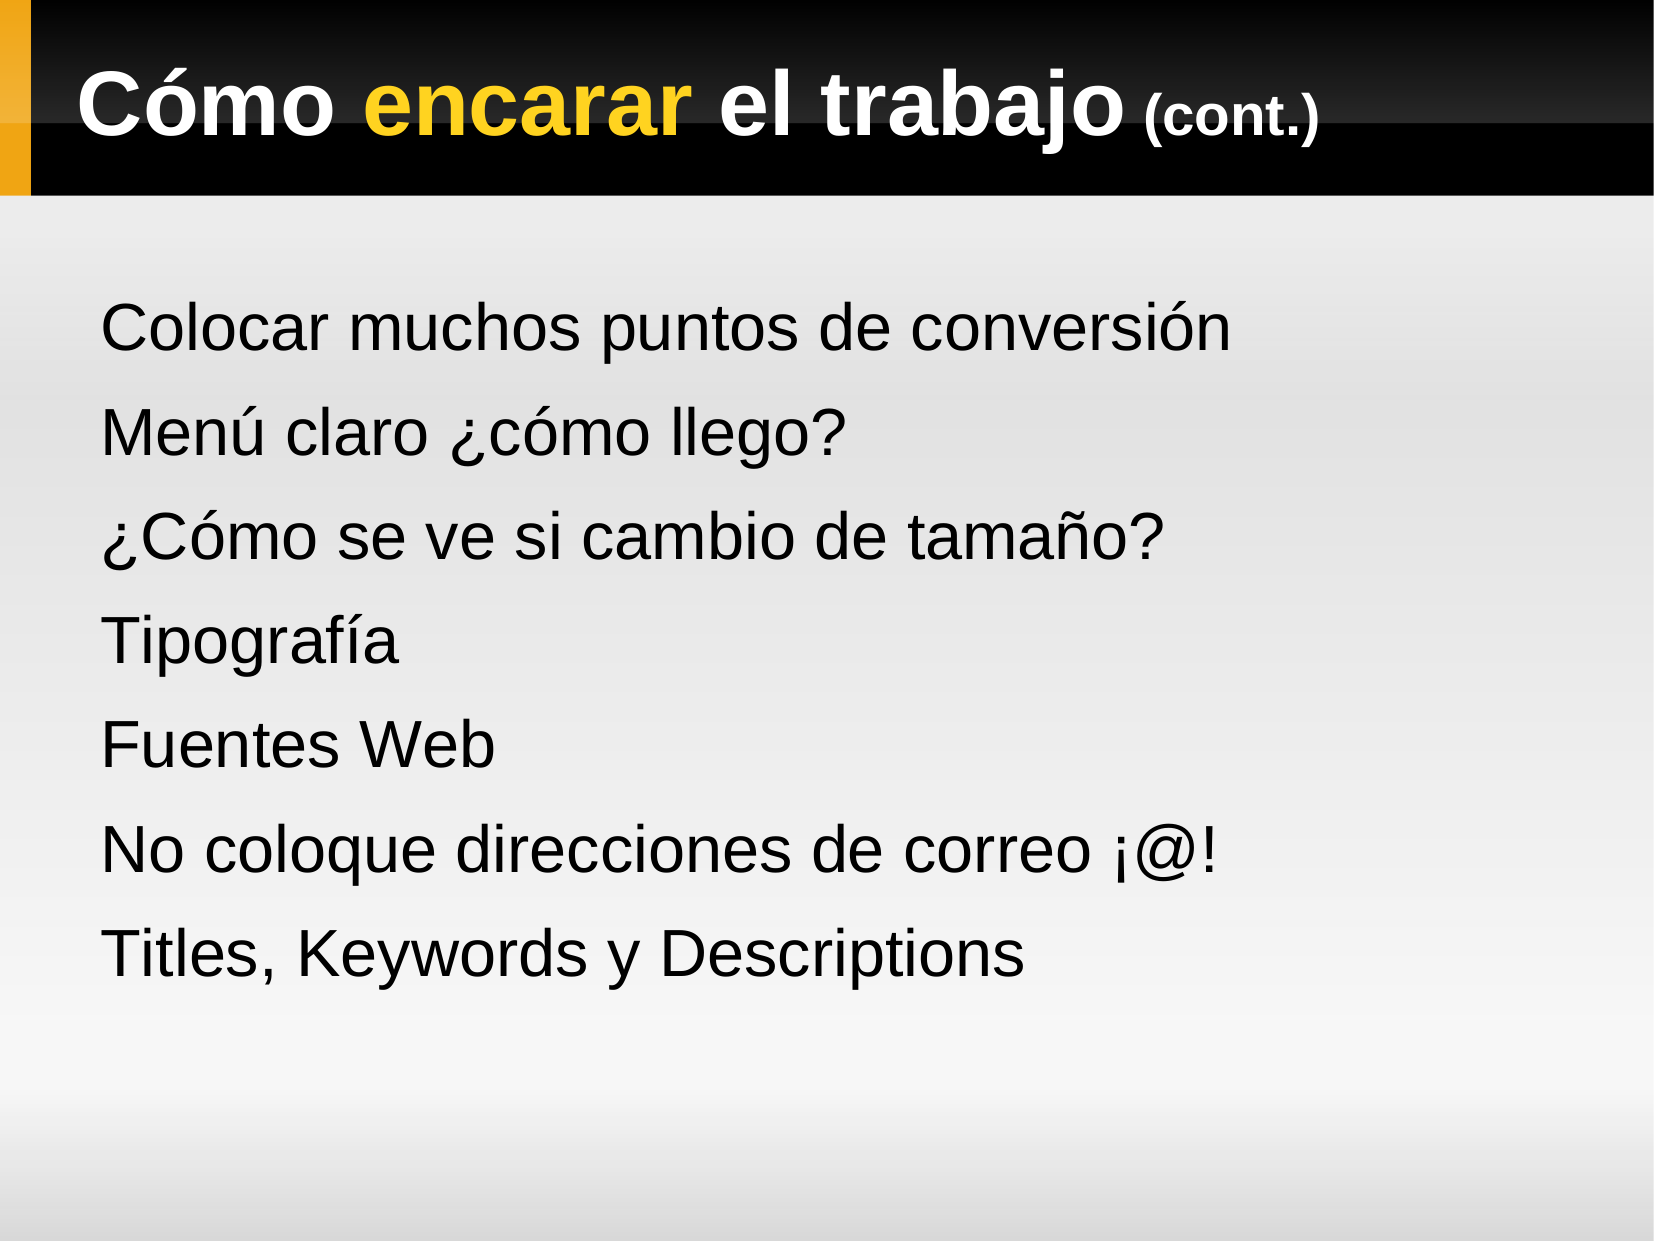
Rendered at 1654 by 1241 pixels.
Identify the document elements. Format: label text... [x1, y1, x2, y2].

list Colocar muchos puntos de conversión Menú claro ¿cómo llego? ¿Cómo se ve si cambio de tamaño? Tipografía Fuentes Web No coloque direcciones de correo ¡@! Titles, Keywords y Descriptions [82, 290, 1571, 1094]
picture [0, 0, 1654, 1241]
title Cómo encarar el trabajo (cont.) [76, 7, 1565, 200]
